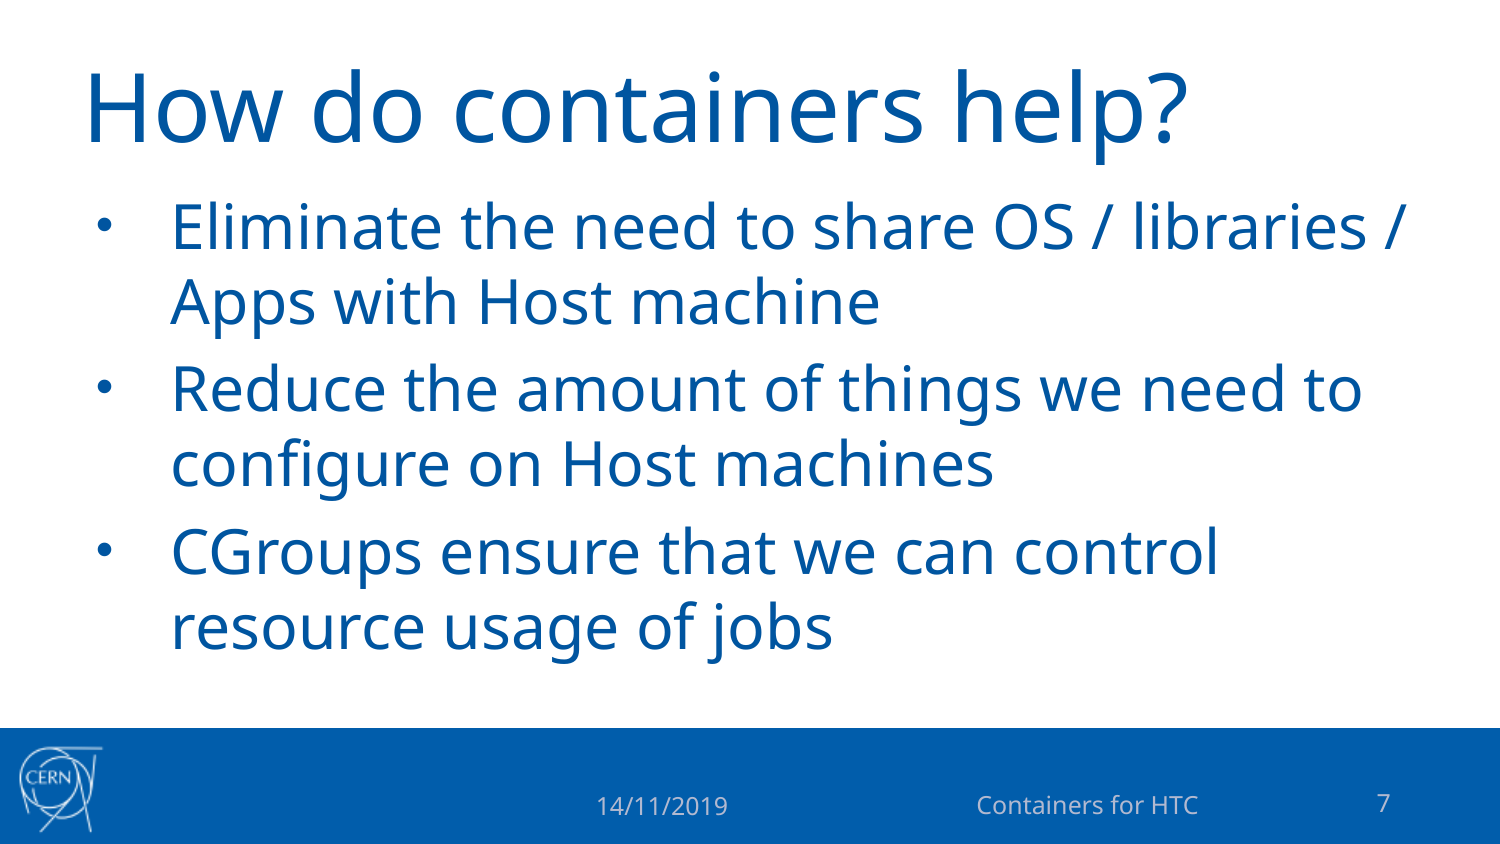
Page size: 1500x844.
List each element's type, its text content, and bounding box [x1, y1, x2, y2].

slide_number 14/11/2019 [487, 782, 838, 828]
title How do containers help? [75, 28, 1456, 179]
slide_number <number> [1342, 782, 1425, 827]
list Eliminate the need to share OS / libraries / Apps with Host machine Reduce the amount of things we need to configure on Host machines CGroups ensure that we can control resource usage of jobs [75, 179, 1471, 706]
footer Containers for HTC [850, 782, 1326, 827]
